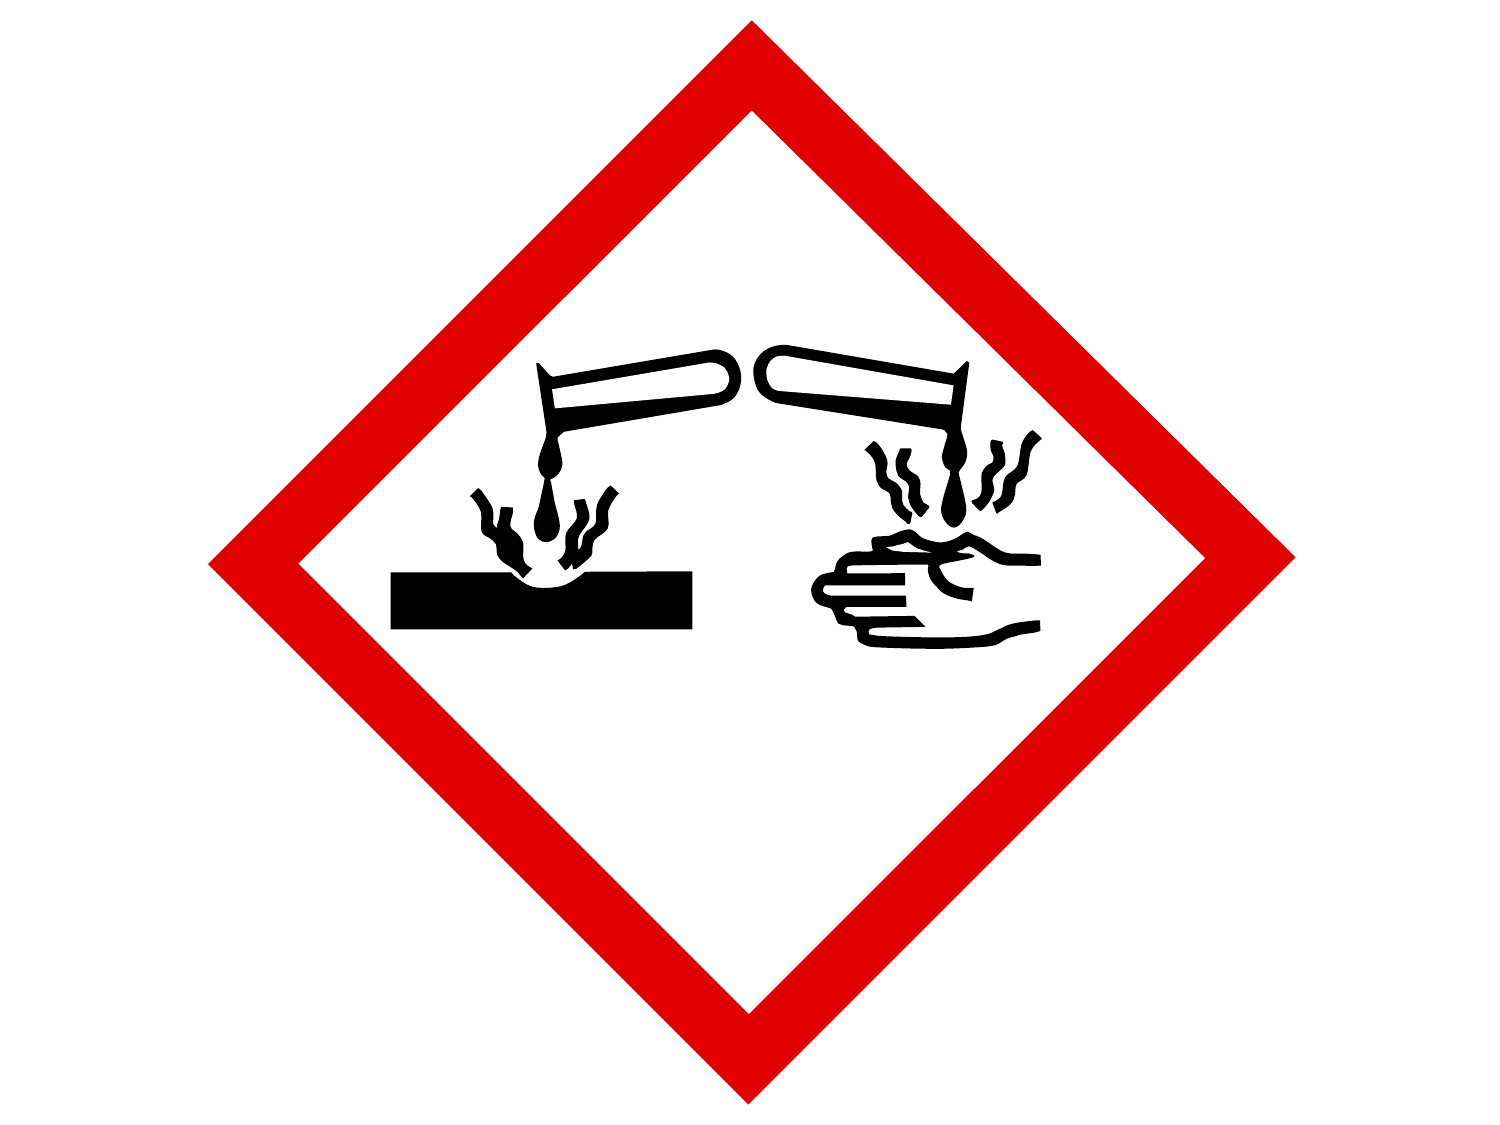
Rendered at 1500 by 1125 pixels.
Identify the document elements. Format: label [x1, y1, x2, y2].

text_box [207, 20, 1296, 1105]
